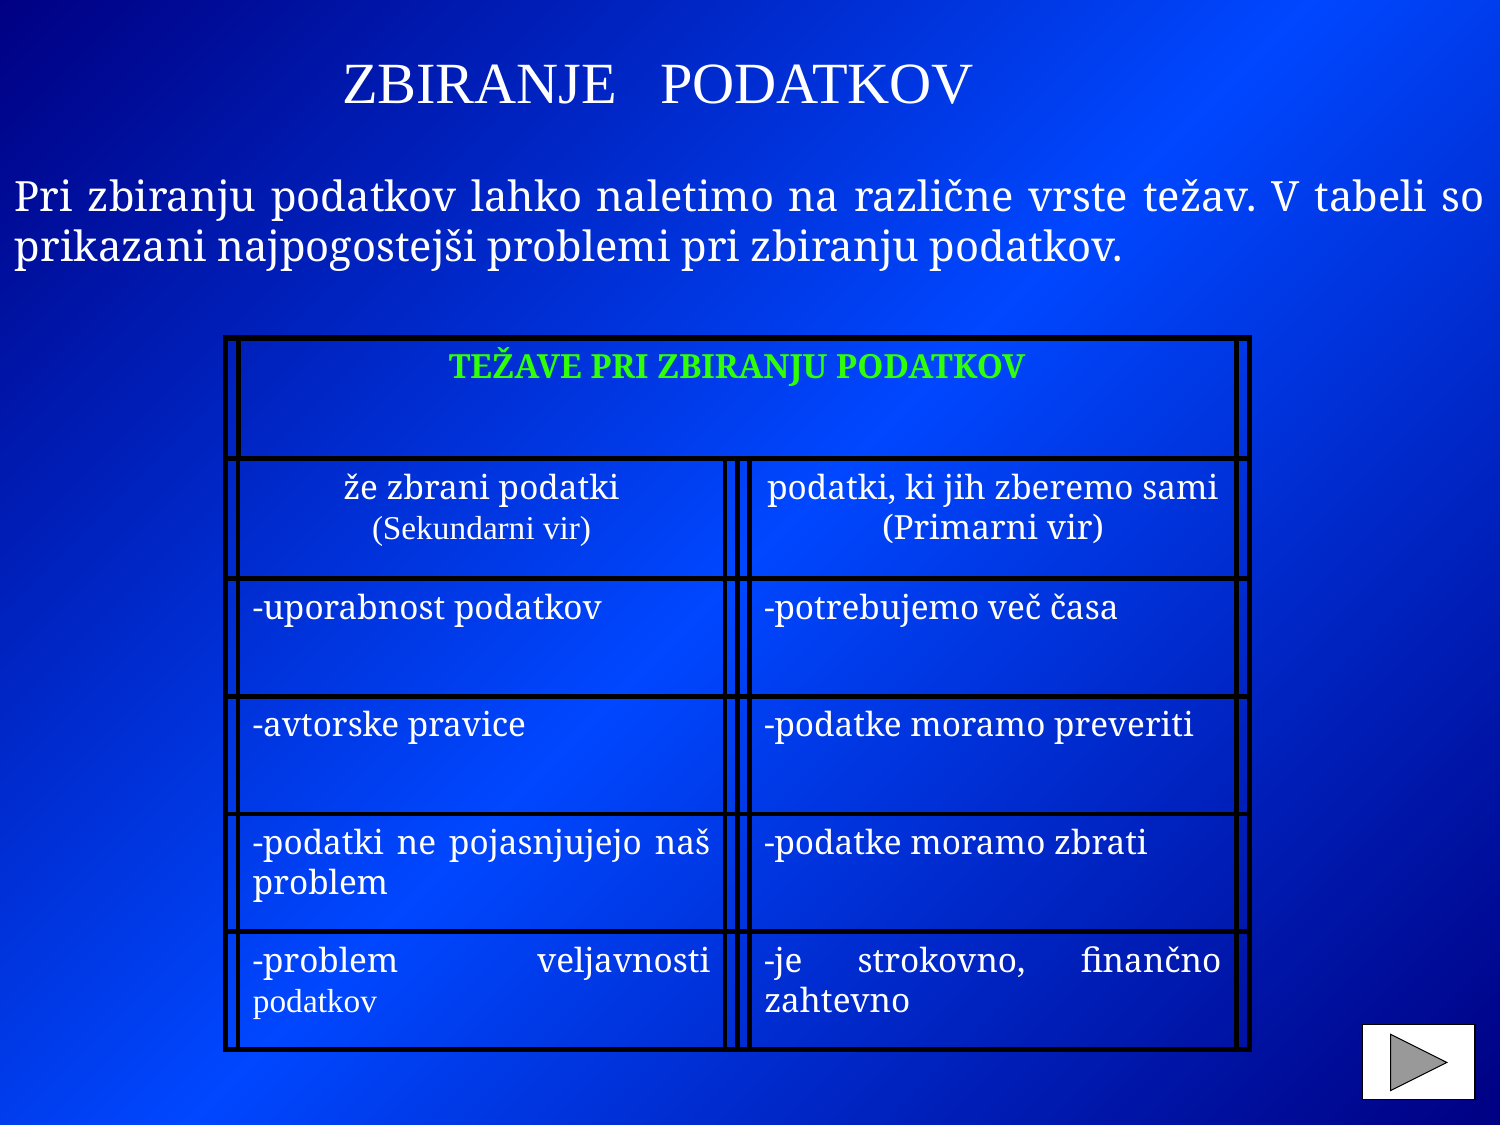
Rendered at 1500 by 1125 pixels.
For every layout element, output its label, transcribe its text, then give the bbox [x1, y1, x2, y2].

text_box -podatke moramo preveriti [749, 699, 1237, 812]
text_box [1362, 1024, 1476, 1100]
text_box -potrebujemo več časa [749, 581, 1237, 694]
text_box -uporabnost podatkov [238, 581, 726, 694]
text_box že zbrani podatki (Sekundarni vir) [238, 461, 726, 576]
text_box TEŽAVE PRI ZBIRANJU PODATKOV [238, 341, 1237, 456]
text_box -avtorske pravice [238, 699, 726, 812]
text_box Pri zbiranju podatkov lahko naletimo na različne vrste težav. V tabeli so prikazani najpogostejši problemi pri zbiranju podatkov. [0, 162, 1500, 278]
text_box -je strokovno, finančno zahtevno [749, 934, 1237, 1047]
text_box ZBIRANJE PODATKOV [37, 37, 1450, 123]
text_box -podatki ne pojasnjujejo naš problem [238, 816, 726, 929]
text_box -podatke moramo zbrati [749, 816, 1237, 929]
text_box -problem veljavnosti podatkov [238, 934, 726, 1047]
text_box podatki, ki jih zberemo sami (Primarni vir) [749, 461, 1237, 576]
